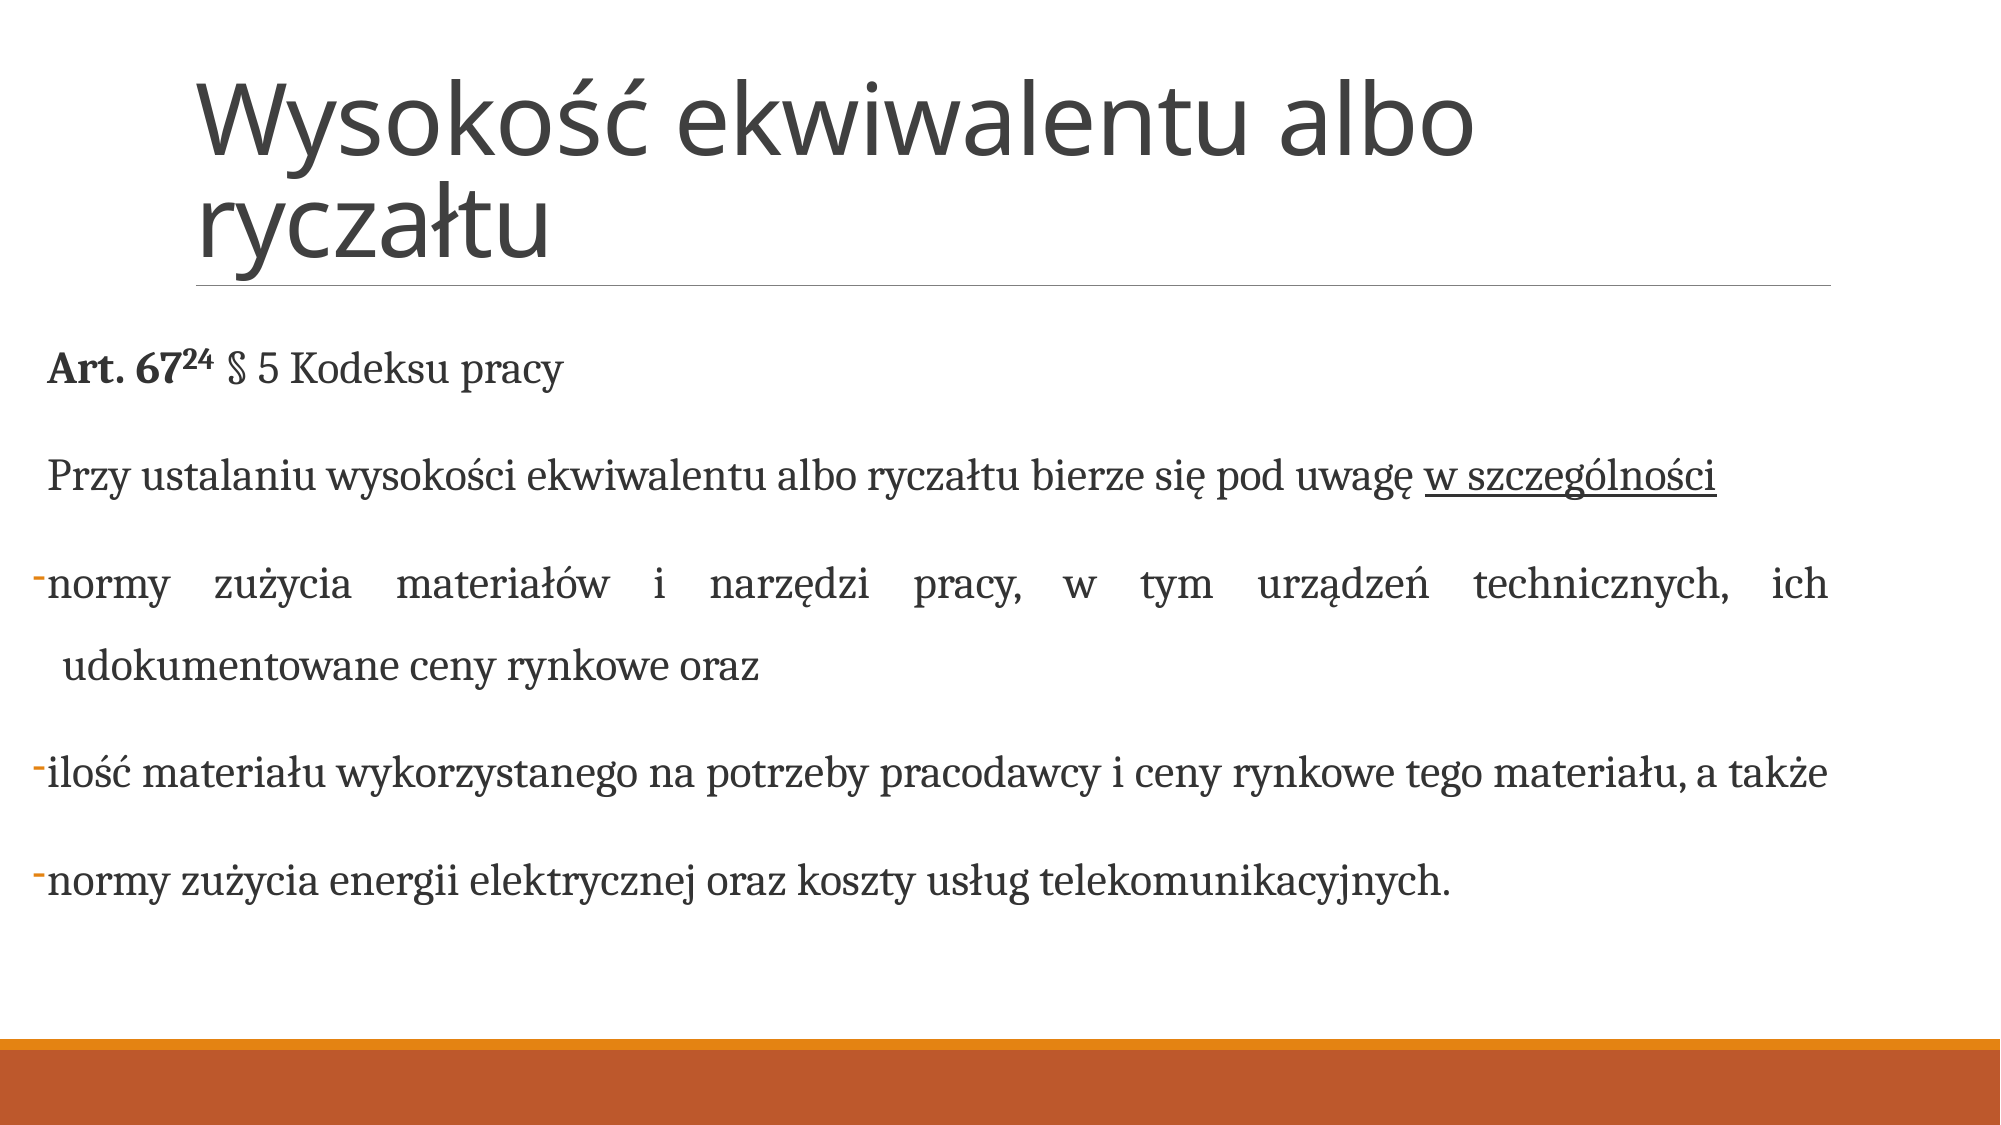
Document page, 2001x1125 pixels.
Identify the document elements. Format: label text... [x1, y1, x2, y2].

list Art. 6724 § 5 Kodeksu pracy Przy ustalaniu wysokości ekwiwalentu albo ryczałtu bierze się pod uwagę w szczególności normy zużycia materiałów i narzędzi pracy, w tym urządzeń technicznych, ich udokumentowane ceny rynkowe oraz ilość materiału wykorzystanego na potrzeby pracodawcy i ceny rynkowe tego materiału, a także normy zużycia energii elektrycznej oraz koszty usług telekomunikacyjnych. [32, 302, 1831, 1078]
title Wysokość ekwiwalentu albo ryczałtu [180, 47, 1831, 286]
